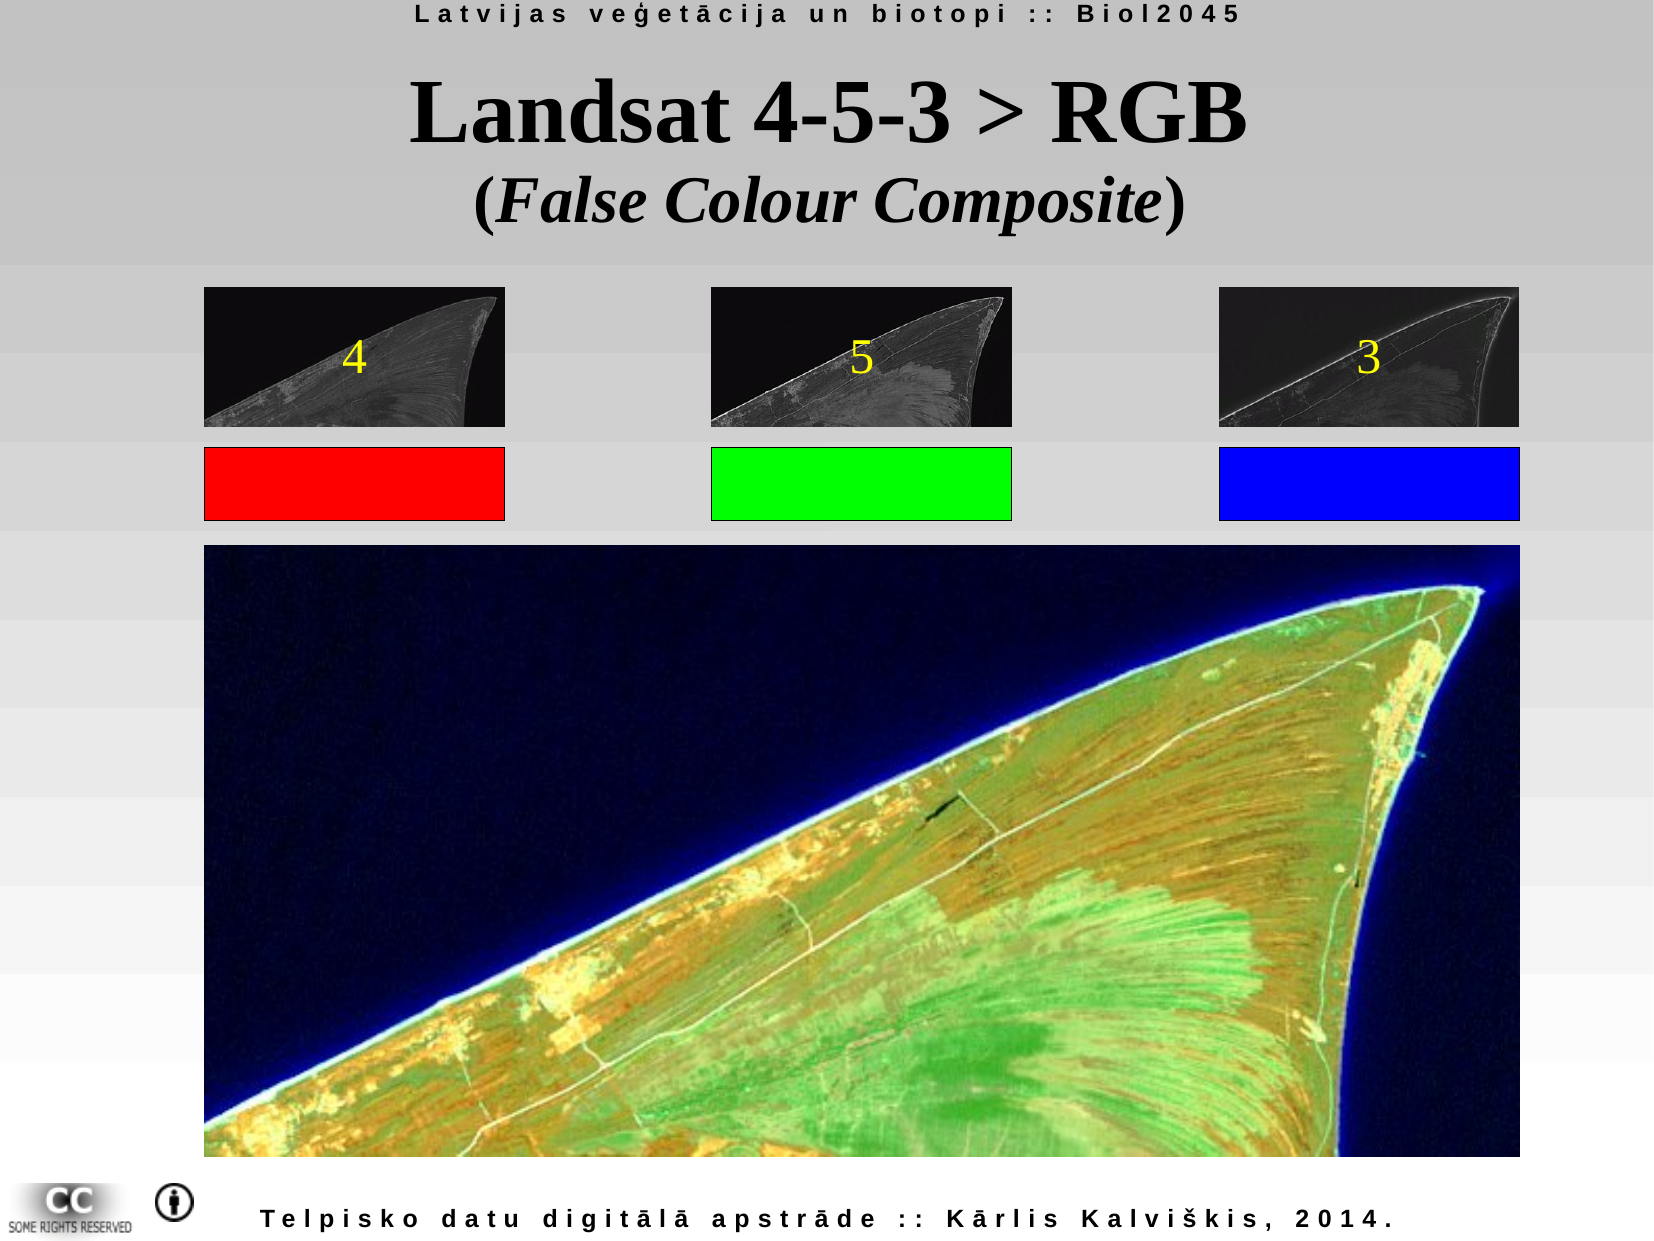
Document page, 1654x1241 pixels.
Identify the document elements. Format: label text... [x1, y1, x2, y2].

text_box [1219, 447, 1520, 521]
text_box [204, 447, 505, 521]
text_box [711, 447, 1012, 521]
title Landsat 4-5-3 > RGB (False Colour Composite) [34, 61, 1626, 296]
picture [0, 0, 1654, 1241]
